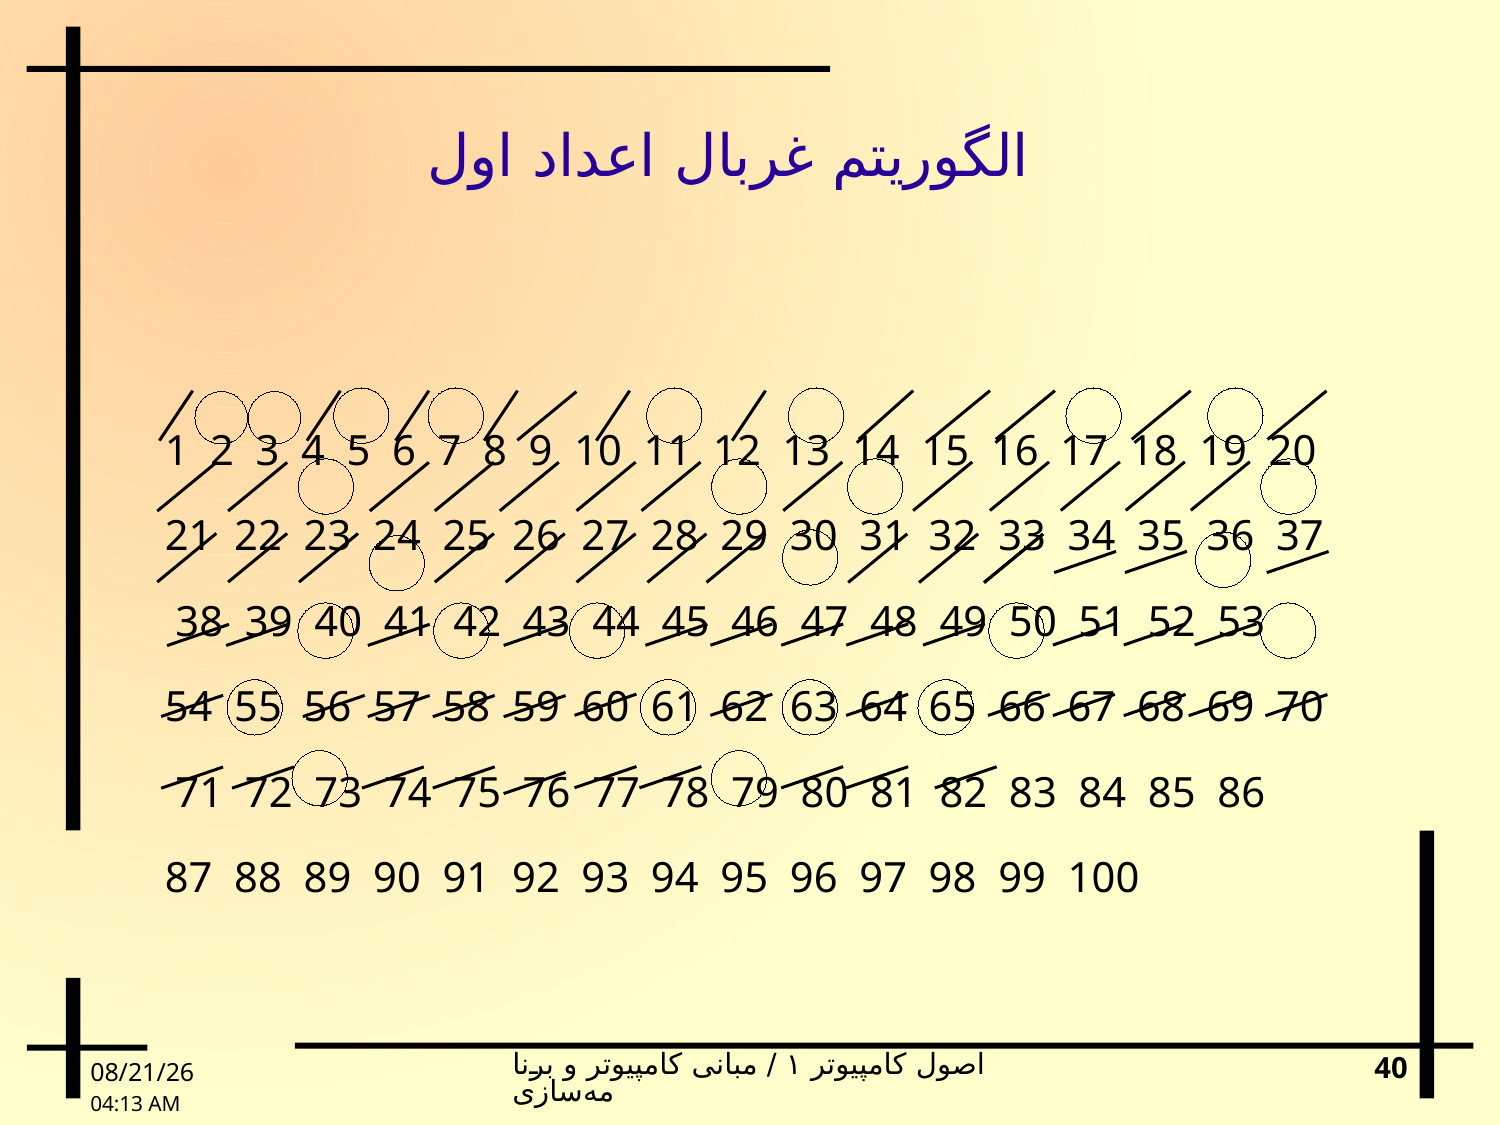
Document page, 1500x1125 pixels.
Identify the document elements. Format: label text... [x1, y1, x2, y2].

title الگوریتم غربال اعداد اول [113, 97, 1344, 217]
text_box 1 2 3 4 5 6 7 8 9 10 11 12 13 14 15 16 17 18 19 20 21 22 23 24 25 26 27 28 29 30 31 32 33 34 35 36 37 38 39 40 41 42 43 44 45 46 47 48 49 50 51 52 53 54 55 56 57 58 59 60 61 62 63 64 65 66 67 68 69 70 71 72 73 74 75 76 77 78 79 80 81 82 83 84 85 86 87 88 89 90 91 92 93 94 95 96 97 98 99 100 [150, 384, 1351, 813]
